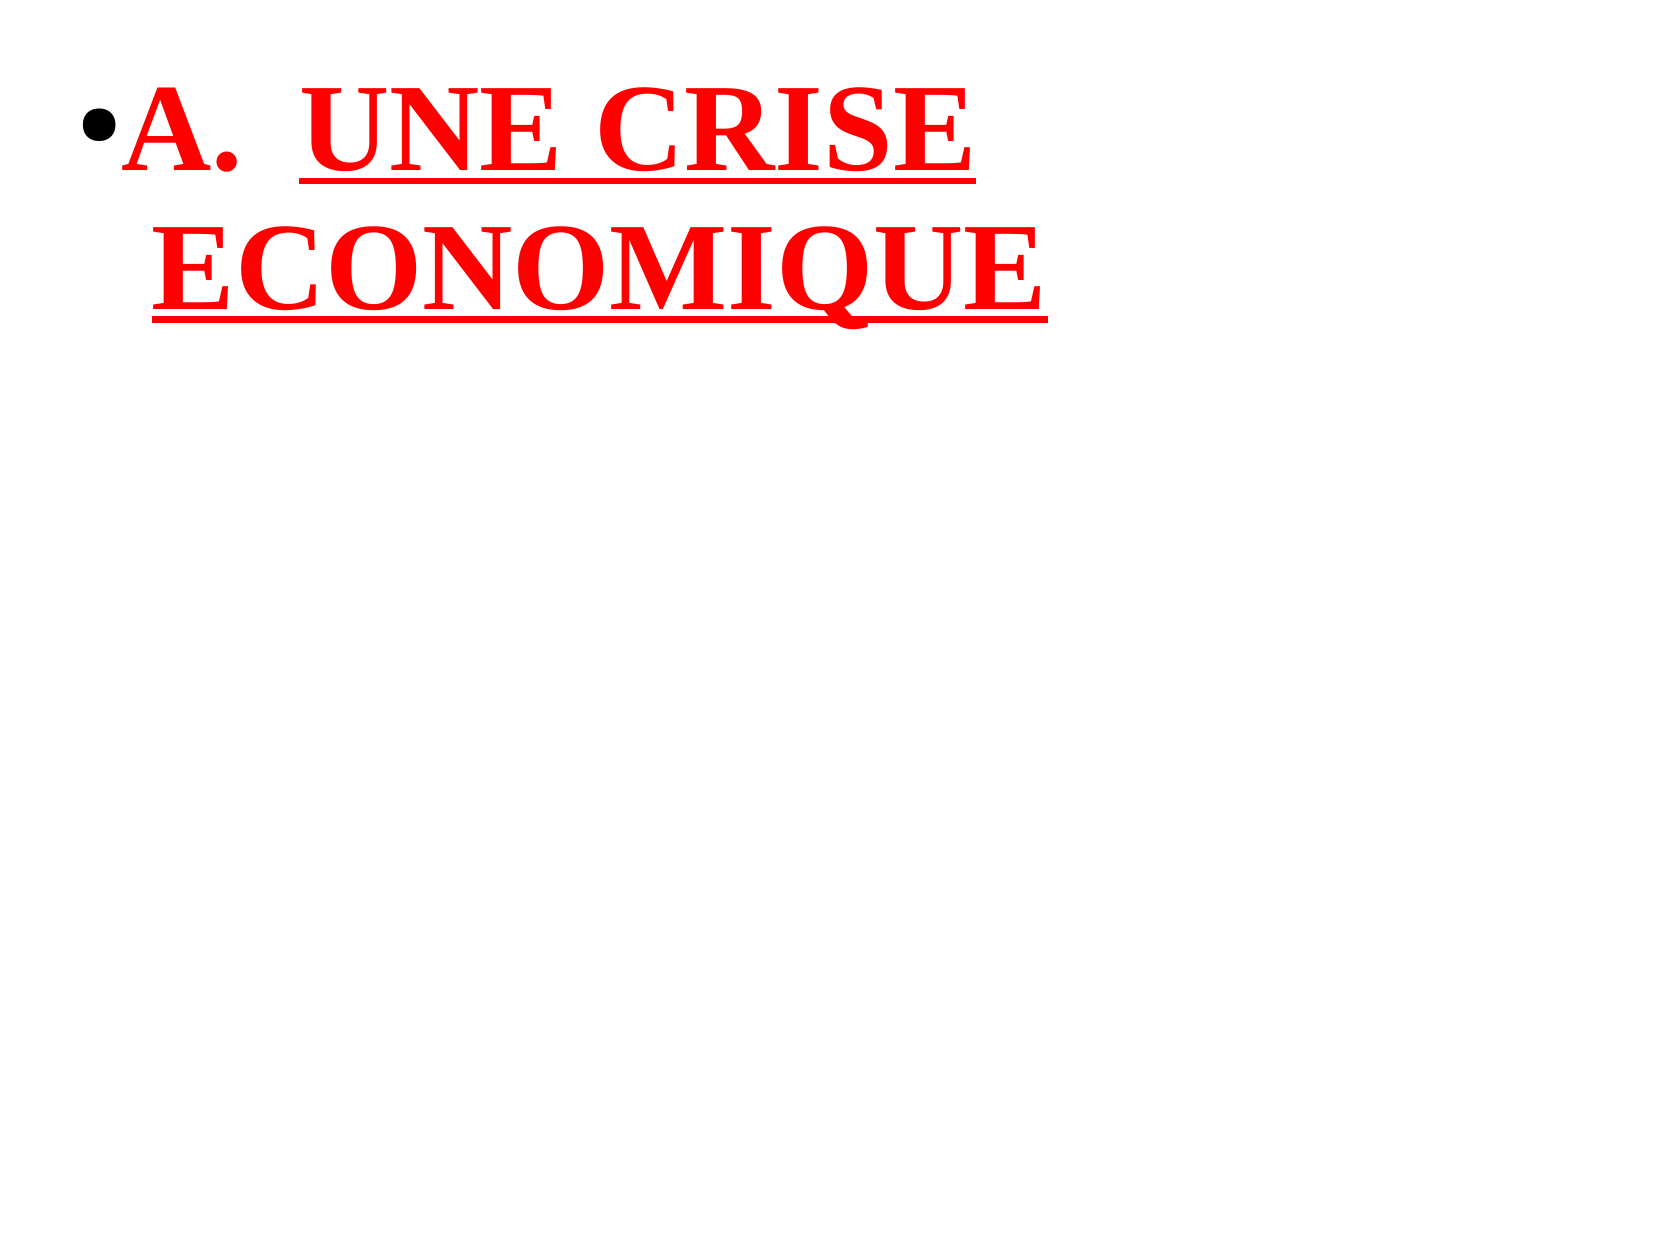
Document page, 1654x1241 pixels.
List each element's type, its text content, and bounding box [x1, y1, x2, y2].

title A. UNE CRISE ECONOMIQUE [76, 59, 1565, 503]
